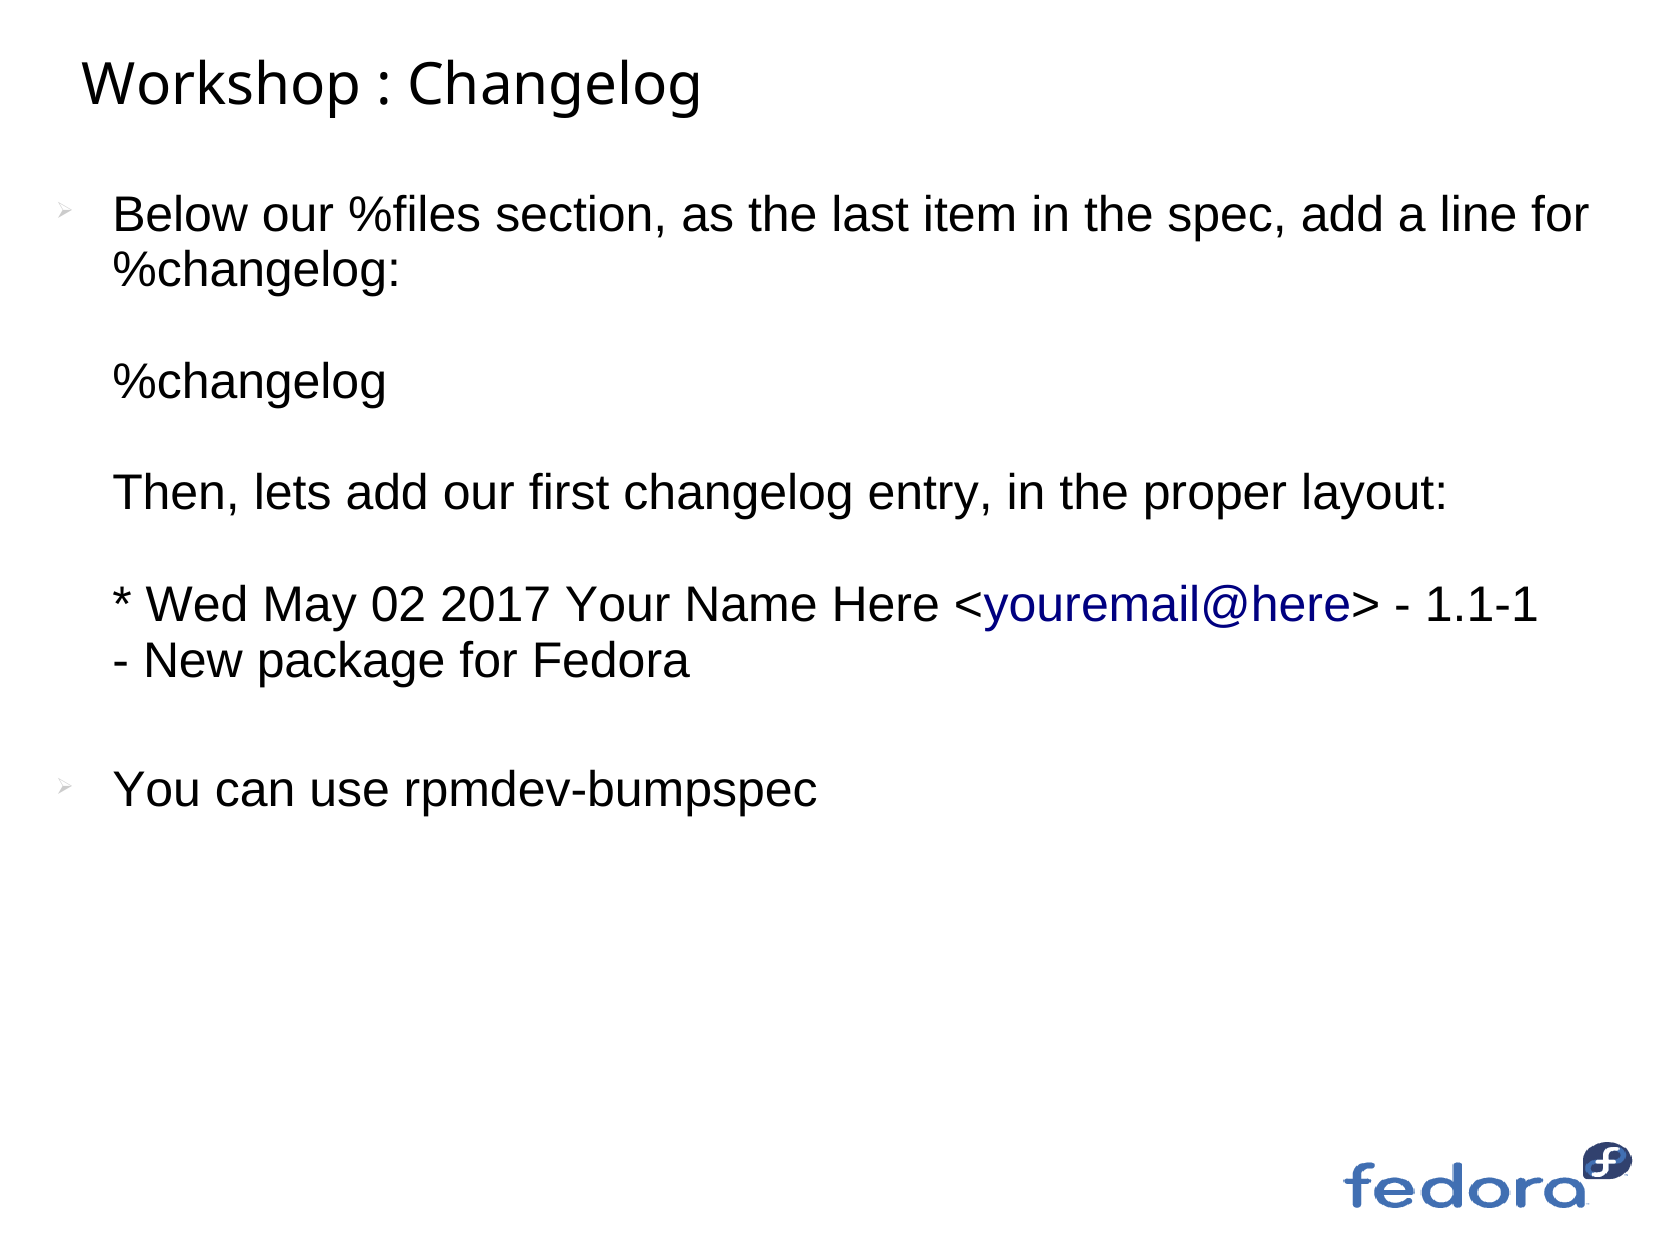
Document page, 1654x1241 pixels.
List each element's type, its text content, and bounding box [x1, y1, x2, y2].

picture [1332, 1124, 1651, 1227]
title Workshop : Changelog [81, 23, 1513, 114]
list Below our %files section, as the last item in the spec, add a line for %changelog: %changelog Then, lets add our first changelog entry, in the proper layout: * Wed May 02 2017 Your Name Here <youremail@here> - 1.1-1 - New package for Fedora You can use rpmdev-bumpspec [0, 114, 1625, 1023]
